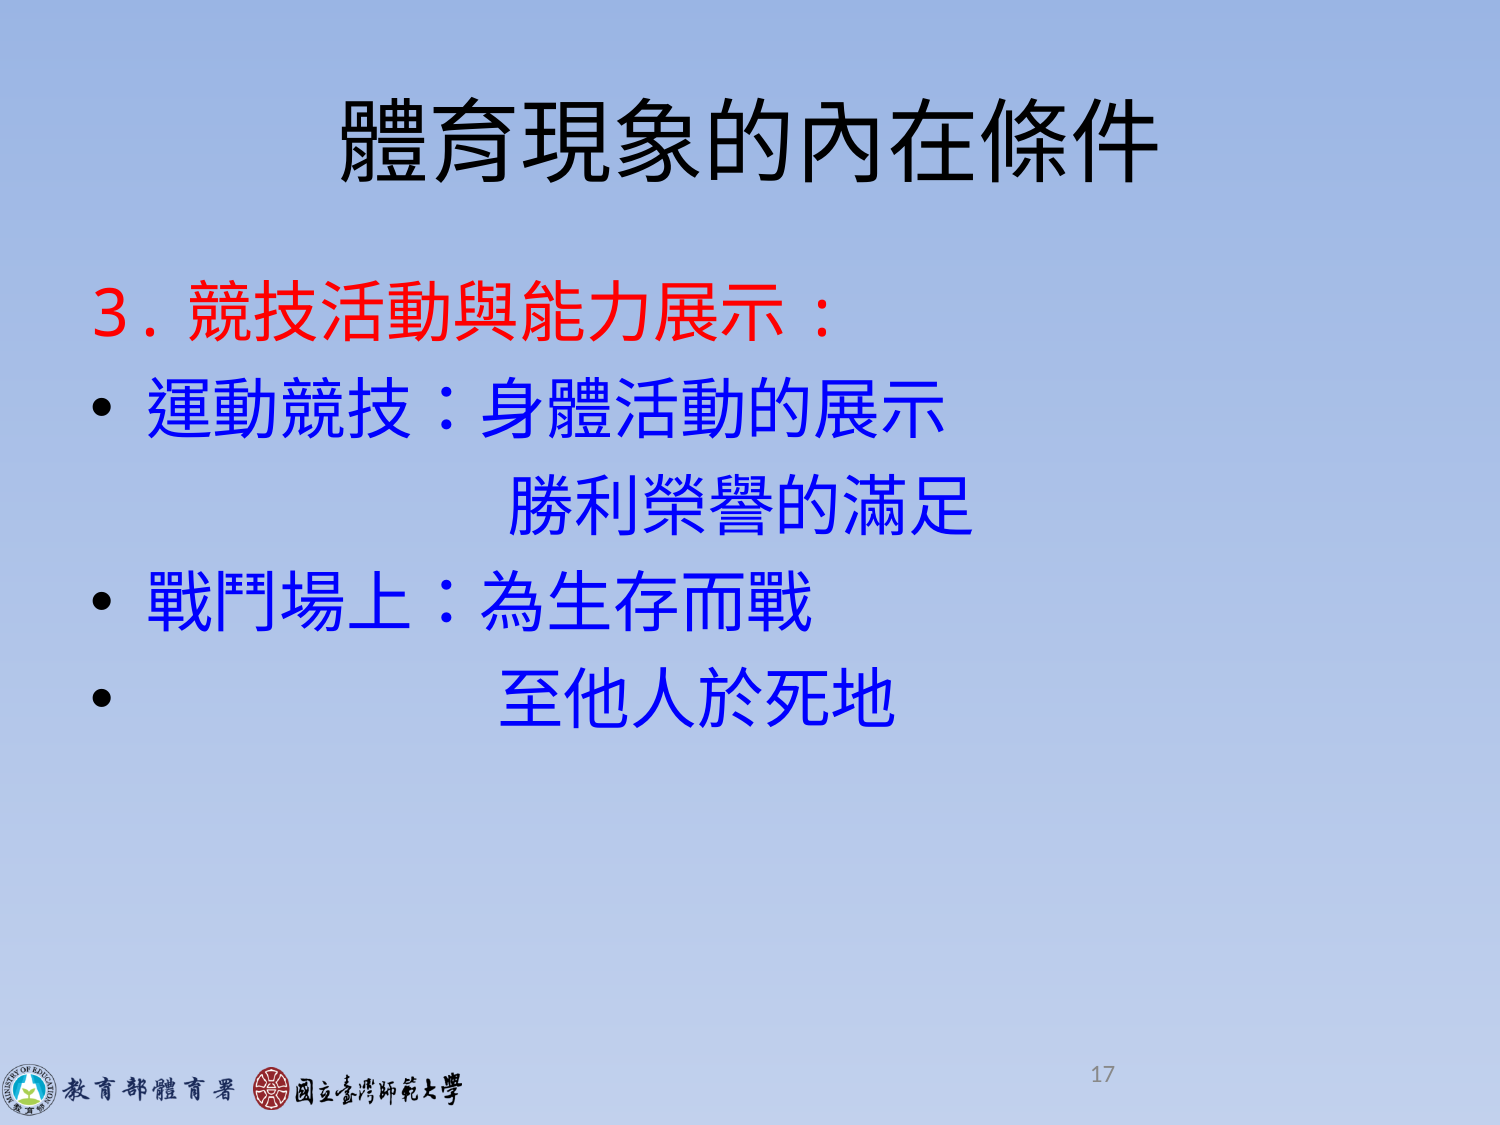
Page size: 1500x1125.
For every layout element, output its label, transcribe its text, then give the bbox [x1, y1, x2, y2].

title 體育現象的內在條件 [75, 45, 1426, 233]
list 3.競技活動與能力展示: 運動競技：身體活動的展示 勝利榮譽的滿足 戰鬥場上：為生存而戰 至他人於死地 [75, 262, 1426, 1005]
text_box [1074, 1042, 1426, 1103]
